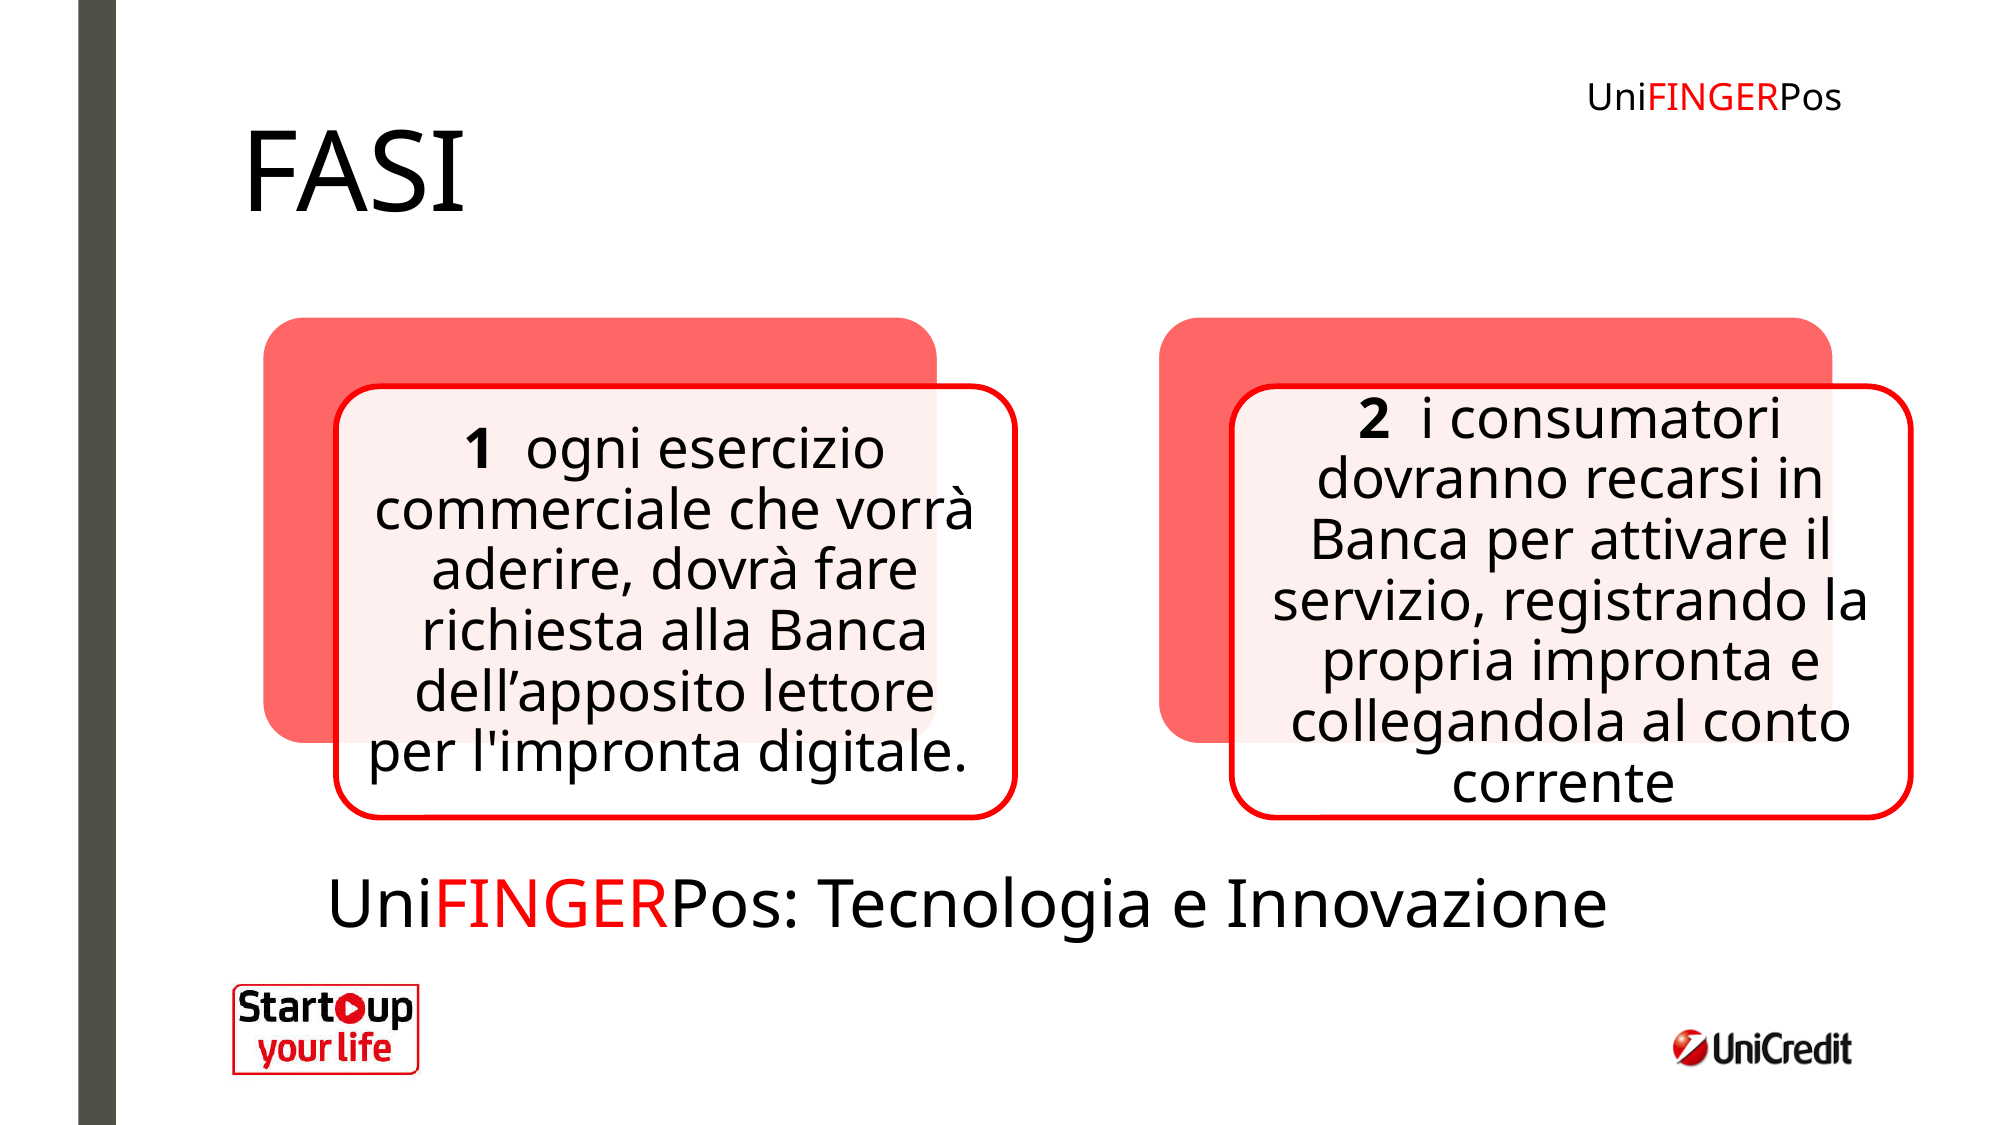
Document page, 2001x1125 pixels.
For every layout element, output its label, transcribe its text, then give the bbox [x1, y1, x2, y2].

picture [225, 977, 427, 1081]
text_box UniFINGERPos: Tecnologia e Innovazione [311, 853, 1860, 949]
text_box [1156, 314, 1911, 818]
picture [1667, 1016, 1860, 1079]
title FASI [225, 108, 1800, 353]
text_box UniFINGERPos [1571, 65, 1906, 126]
text_box 2 i consumatori dovranno recarsi in Banca per attivare il servizio, registrando la propria impronta e collegandola al conto corrente [1244, 398, 1899, 805]
text_box 1 ogni esercizio commerciale che vorrà aderire, dovrà fare richiesta alla Banca dell’apposito lettore per l'impronta digitale. [348, 398, 1003, 805]
text_box [260, 314, 1016, 818]
